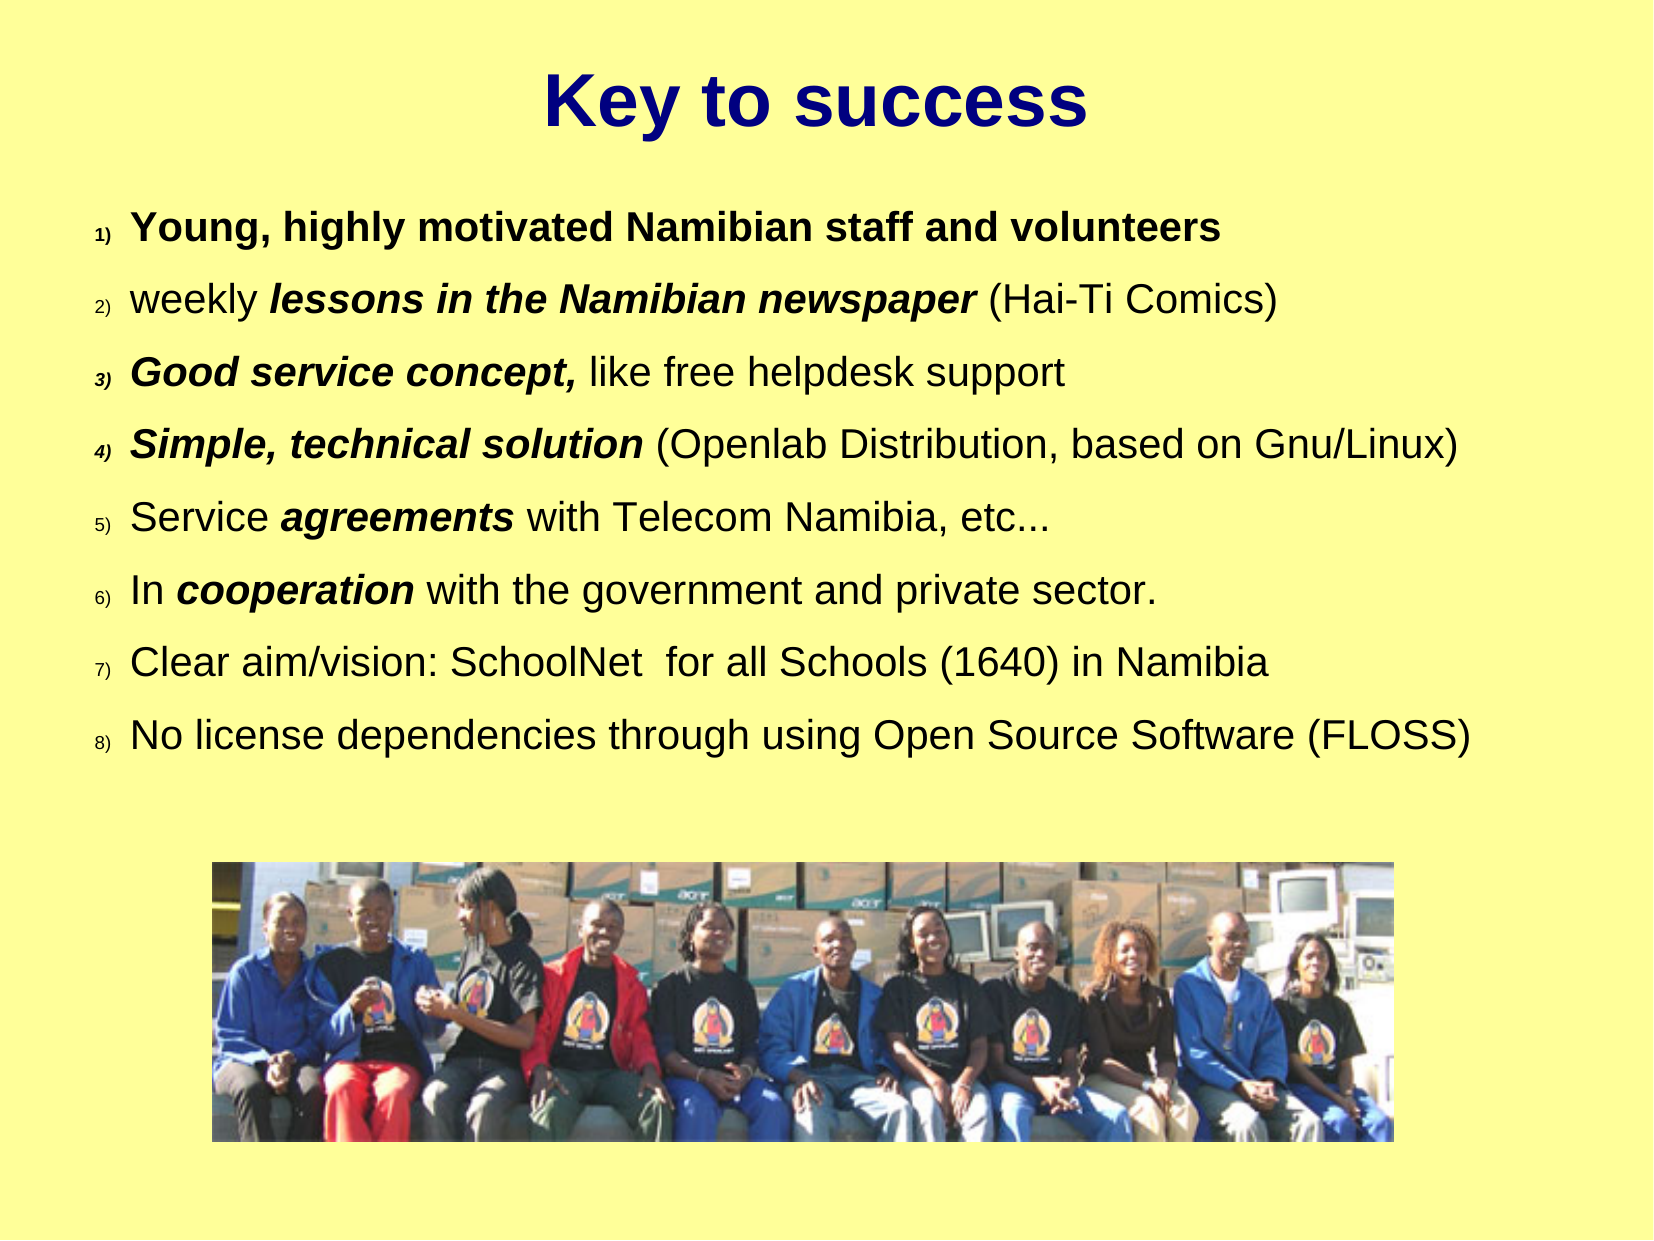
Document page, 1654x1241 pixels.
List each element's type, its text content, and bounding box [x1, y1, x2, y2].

list Young, highly motivated Namibian staff and volunteers weekly lessons in the Namibian newspaper (Hai-Ti Comics) Good service concept, like free helpdesk support Simple, technical solution (Openlab Distribution, based on Gnu/Linux) Service agreements with Telecom Namibia, etc... In cooperation with the government and private sector. Clear aim/vision: SchoolNet for all Schools (1640) in Namibia No license dependencies through using Open Source Software (FLOSS) [59, 206, 1595, 816]
picture [212, 862, 1394, 1142]
title Key to success [59, 29, 1595, 178]
